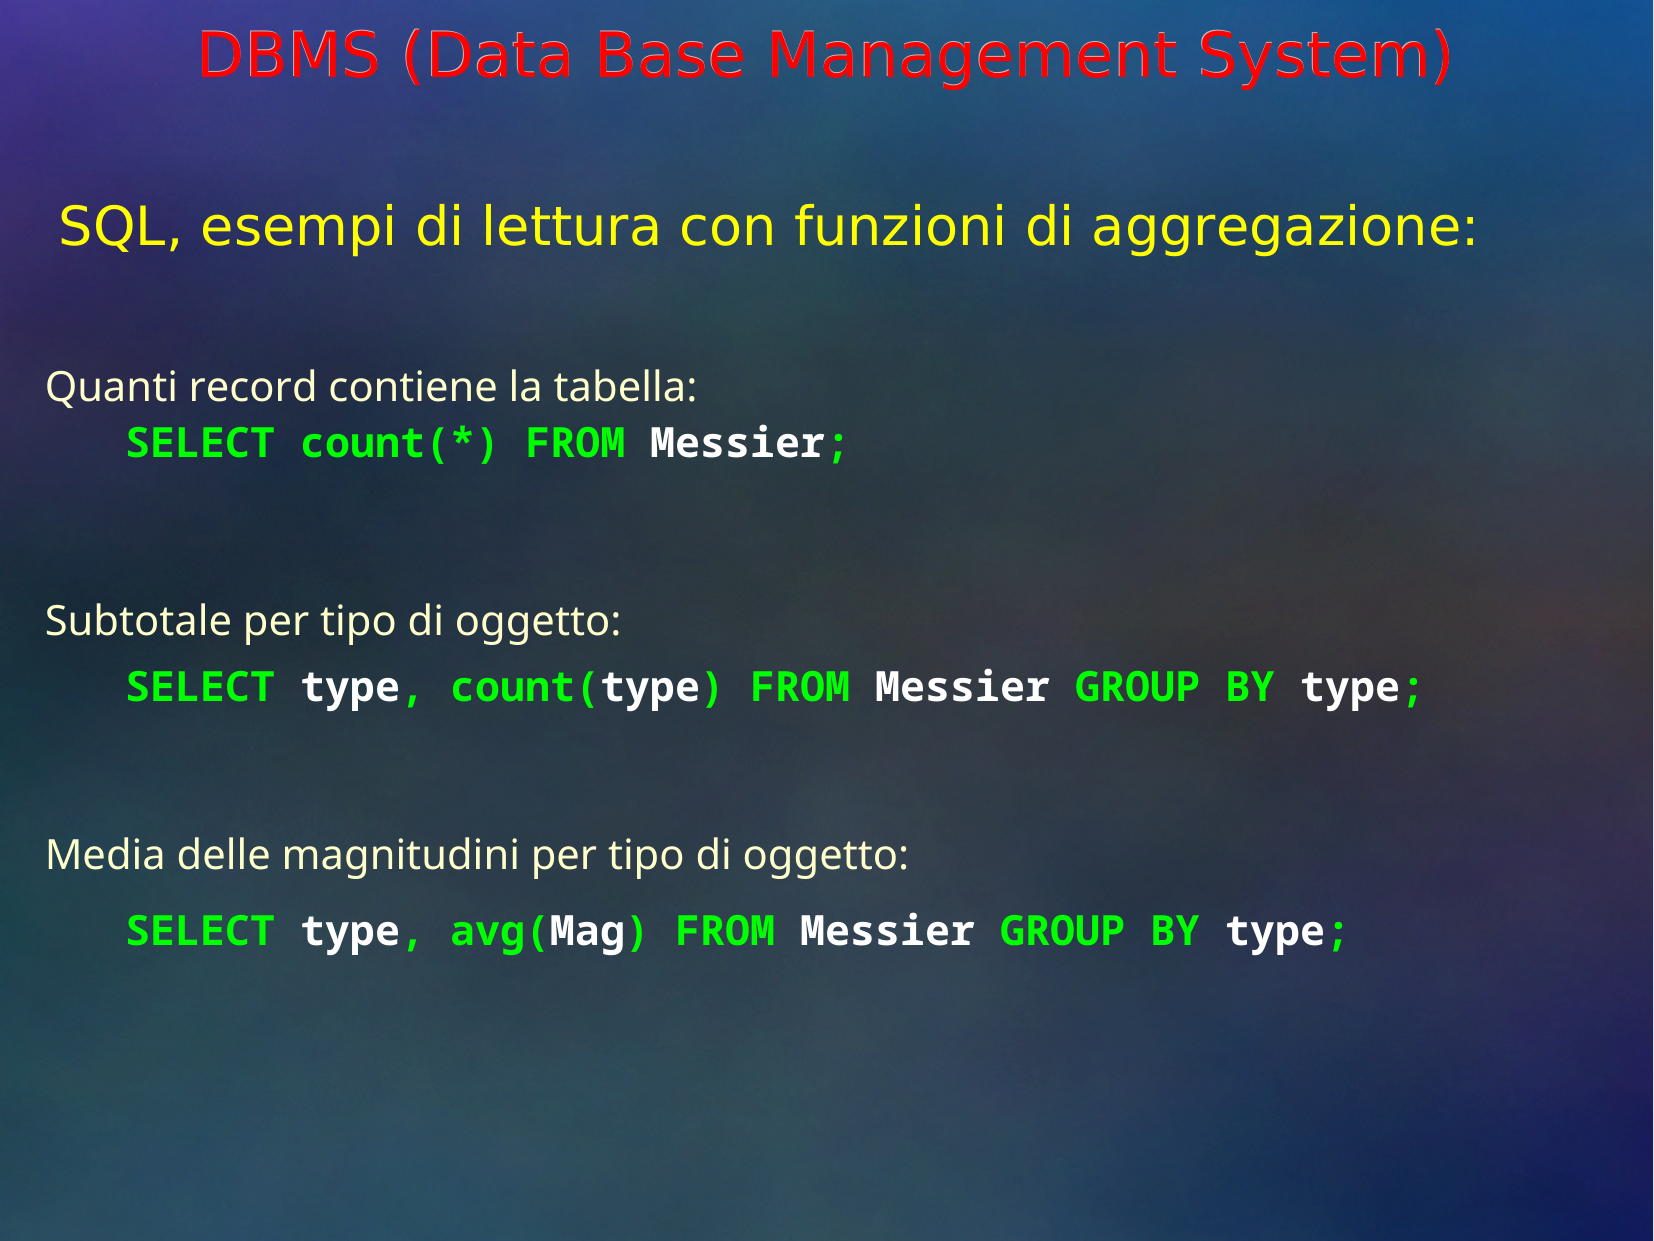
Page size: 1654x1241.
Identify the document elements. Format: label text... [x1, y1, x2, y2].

subtitle SQL, esempi di lettura con funzioni di aggregazione: [23, 195, 1568, 259]
text_box Quanti record contiene la tabella: [44, 356, 1174, 429]
text_box SELECT count(*) FROM Messier; [125, 412, 1583, 488]
text_box SELECT type, count(type) FROM Messier GROUP BY type; [125, 656, 1583, 731]
text_box Subtotale per tipo di oggetto: [44, 590, 1174, 663]
text_box Media delle magnitudini per tipo di oggetto: [44, 824, 1174, 897]
text_box SELECT type, avg(Mag) FROM Messier GROUP BY type; [125, 900, 1583, 975]
picture [0, 0, 1654, 1241]
